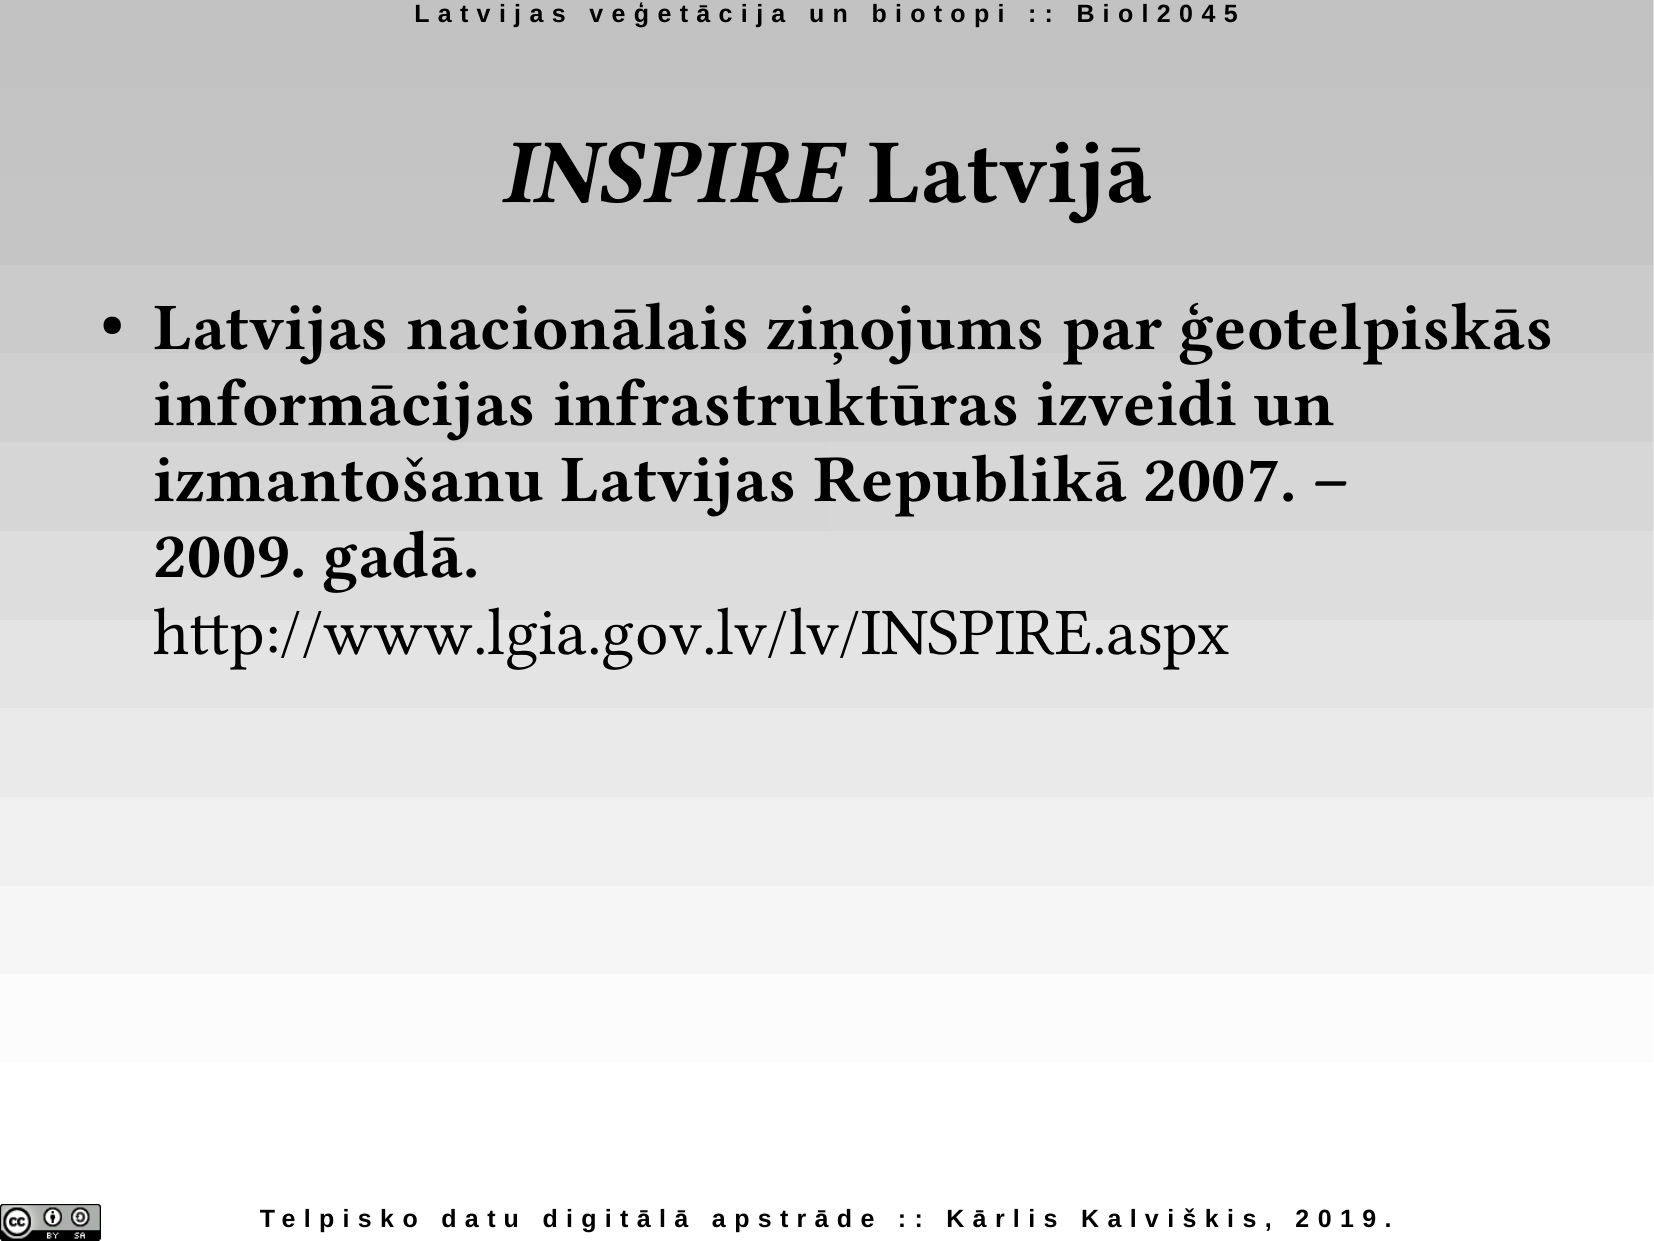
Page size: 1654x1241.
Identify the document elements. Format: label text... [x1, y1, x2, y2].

list Latvijas nacionālais ziņojums par ģeotelpiskās informācijas infrastruktūras izveidi un izmantošanu Latvijas Republikā 2007. – 2009. gadā. http://www.lgia.gov.lv/lv/INSPIRE.aspx [82, 289, 1571, 1113]
picture [0, 0, 1654, 1241]
title INSPIRE Latvijā [29, 49, 1625, 296]
